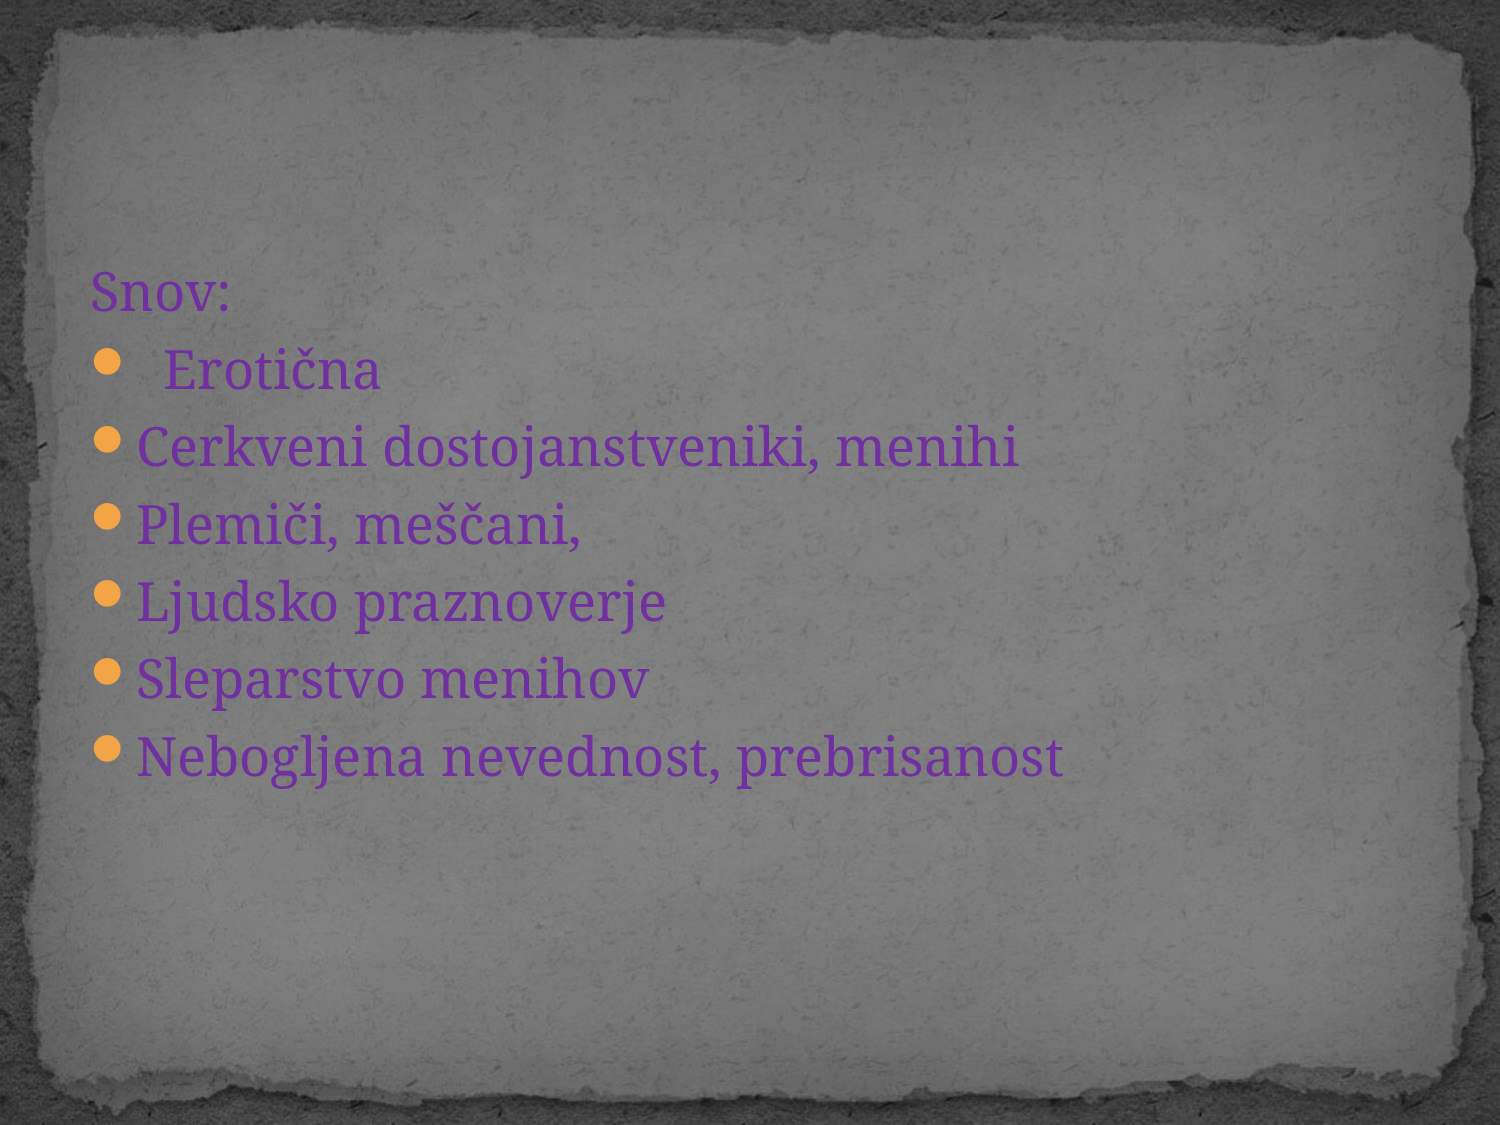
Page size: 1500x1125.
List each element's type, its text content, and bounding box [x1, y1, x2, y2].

picture [0, 0, 1500, 1125]
list Snov: Erotična Cerkveni dostojanstveniki, menihi Plemiči, meščani, Ljudsko praznoverje Sleparstvo menihov Nebogljena nevednost, prebrisanost [75, 249, 1425, 1000]
